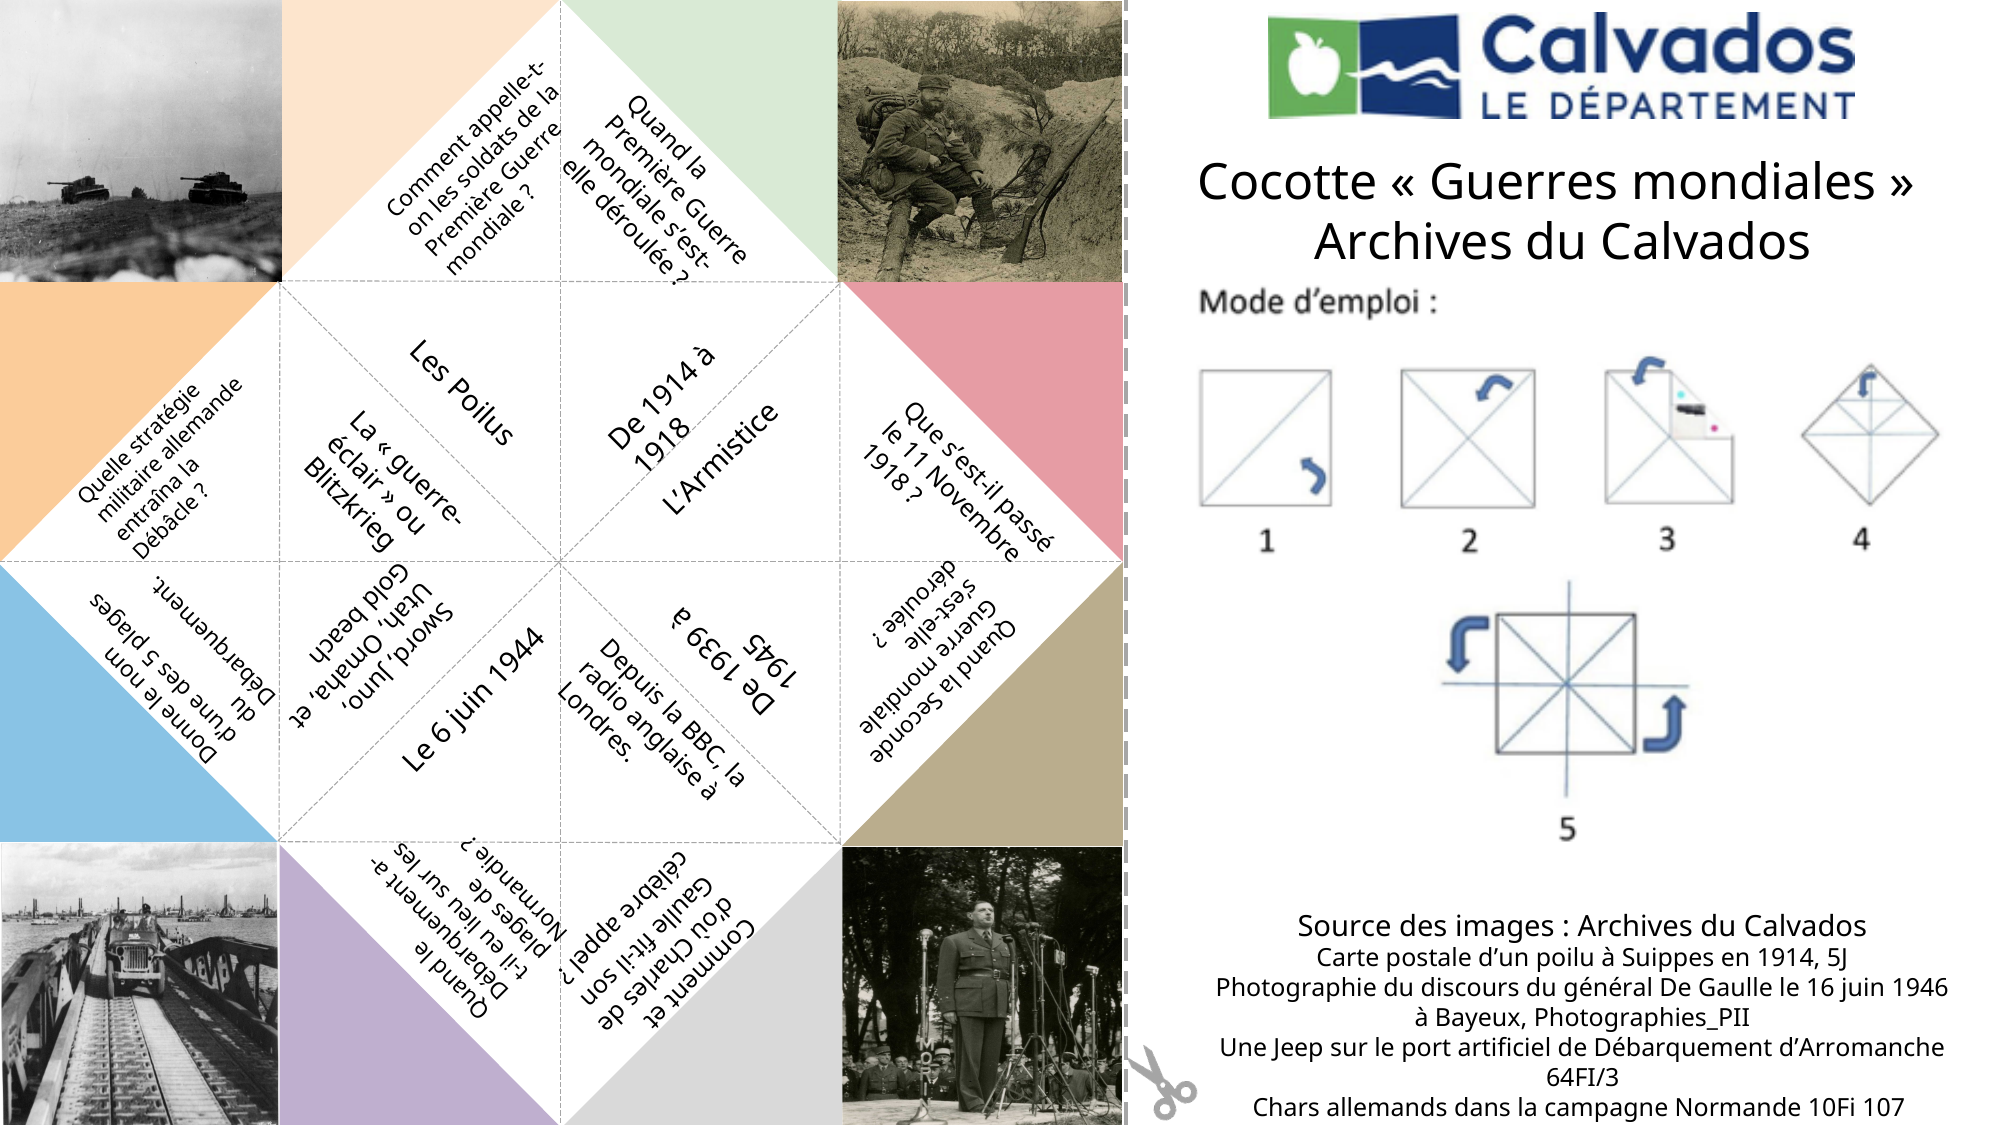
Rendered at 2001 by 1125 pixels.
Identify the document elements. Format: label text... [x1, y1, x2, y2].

text_box Depuis la BBC, la radio anglaise à Londres. [536, 616, 778, 858]
picture [0, 842, 280, 1125]
text_box Comment appelle-t-on les soldats de la Première Guerre mondiale ? [363, 26, 613, 297]
text_box La « guerre- éclair » ou Blitzkrieg [282, 387, 527, 607]
text_box Source des images : Archives du Calvados Carte postale d’un poilu à Suippes en 1914, 5J Photographie du discours du général De Gaulle le 16 juin 1946 à Bayeux, Photographies_PII Une Jeep sur le port artificiel de Débarquement d’Arromanche 64FI/3 Chars allemands dans la campagne Normande 10Fi 107 [1192, 899, 1973, 1125]
text_box De 1914 à 1918 [584, 272, 810, 497]
text_box Quand la Seconde Guerre mondiale s’est-elle déroulée ? [792, 552, 1040, 793]
text_box [0, 0, 1123, 1125]
picture [1268, 12, 1855, 119]
text_box Quelle stratégie militaire allemande entraîna la Débâcle ? [55, 335, 301, 560]
picture [842, 847, 1209, 1125]
picture [837, 1, 1122, 282]
text_box Comment et d’où Charles de Gaulle fit-il son célèbre appel ? [515, 832, 780, 1094]
picture [1176, 337, 1961, 875]
text_box De 1939 à 1945 [597, 513, 823, 740]
text_box Quand la Première Guerre mondiale s’est-elle déroulée ? [540, 71, 800, 326]
picture [0, 0, 282, 282]
text_box Donne le nom d’une des 5 plages du Débarquement. [43, 533, 273, 787]
text_box Sword, Juno, Utah, Omaha, et Gold beach [239, 540, 477, 782]
text_box Les Poilus [387, 316, 588, 517]
text_box Le 6 juin 1944 [378, 592, 577, 795]
text_box Que s’est-il passé le 11 Novembre 1918 ? [839, 377, 1079, 617]
text_box L’Armistice [638, 338, 840, 533]
text_box Cocotte « Guerres mondiales » Archives du Calvados [1126, 141, 2001, 337]
text_box Quand le Débarquement a-t-il eu lieu sur les plages de Normandie ? [315, 777, 581, 1043]
